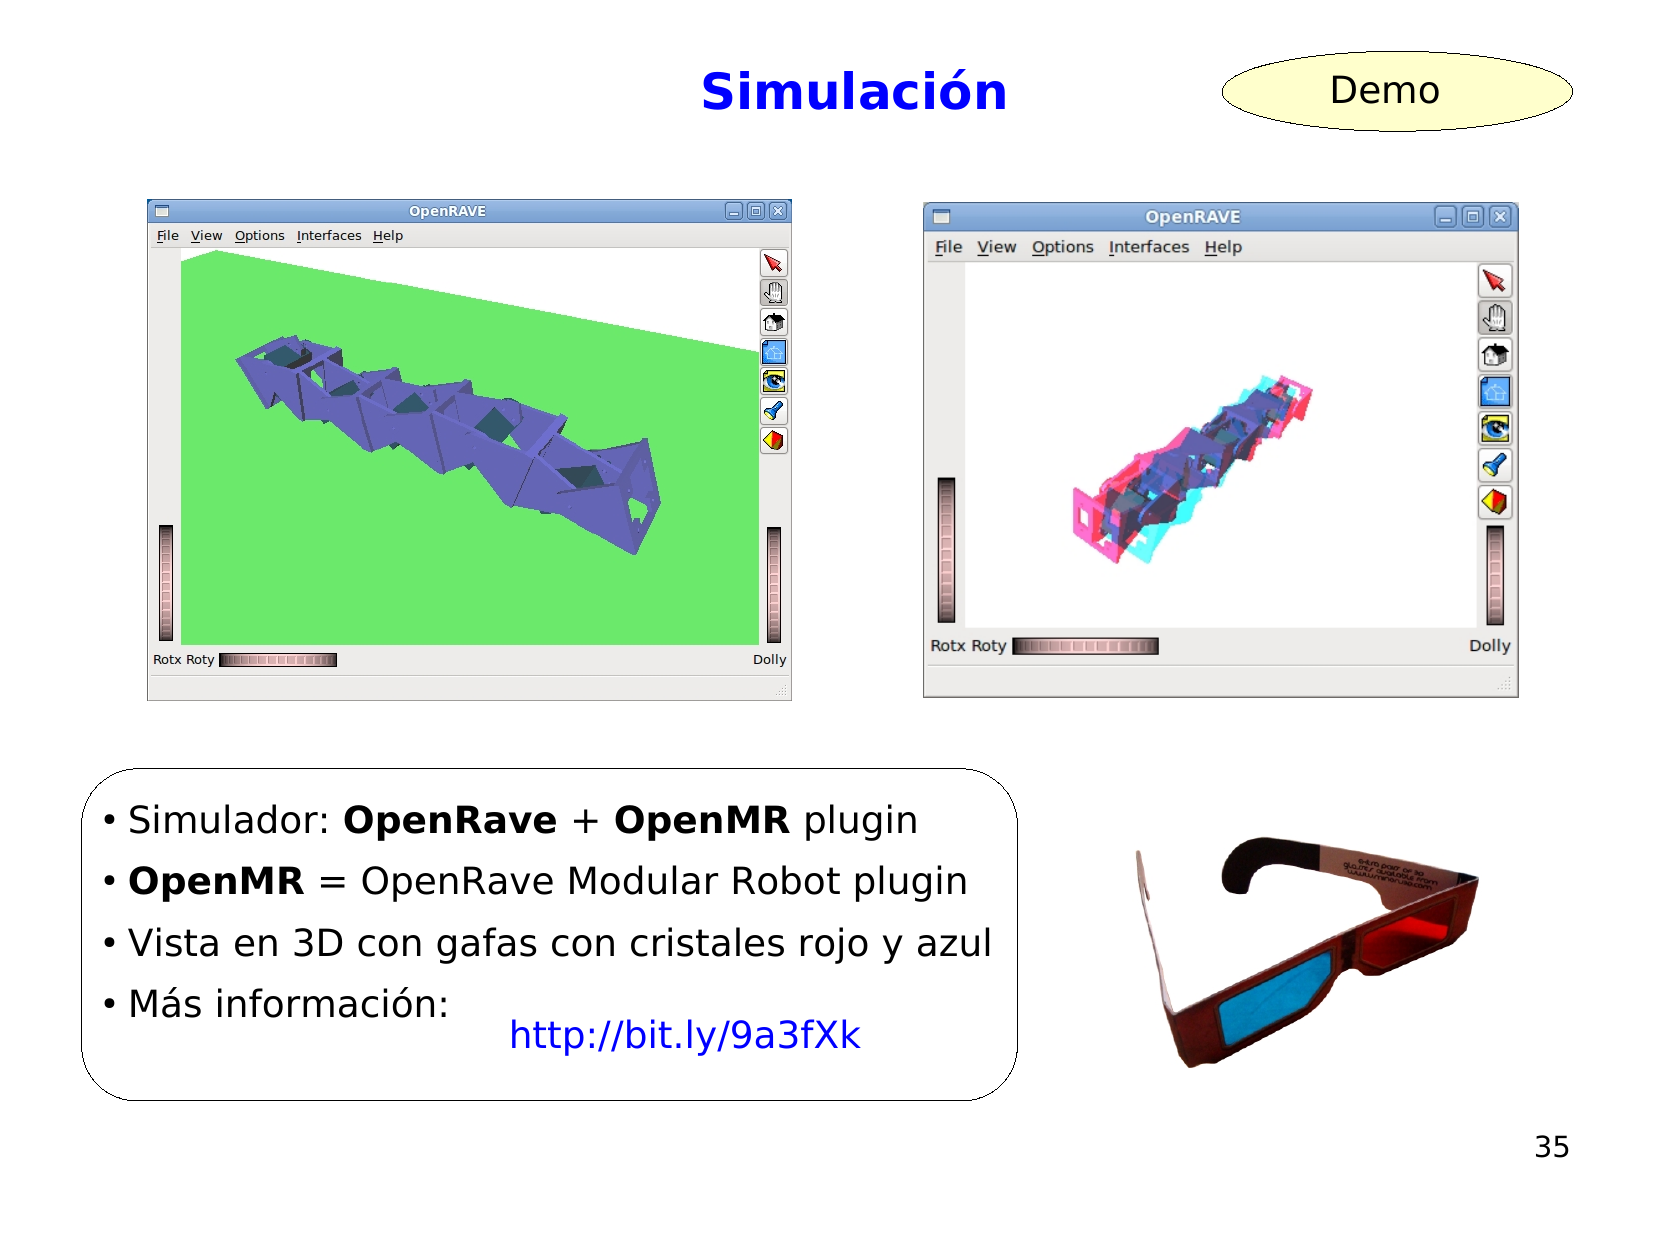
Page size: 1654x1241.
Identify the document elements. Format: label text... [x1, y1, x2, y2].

picture [923, 202, 1519, 698]
text_box Simulación [685, 55, 1024, 129]
text_box Demo [1314, 61, 1456, 121]
text_box [1222, 51, 1573, 132]
picture [1105, 829, 1497, 1082]
text_box http://bit.ly/9a3fXk [494, 1006, 877, 1065]
text_box Simulador: OpenRave + OpenMR plugin OpenMR = OpenRave Modular Robot plugin Vista en 3D con gafas con cristales rojo y azul Más información: [88, 791, 1021, 1034]
picture [147, 199, 792, 701]
